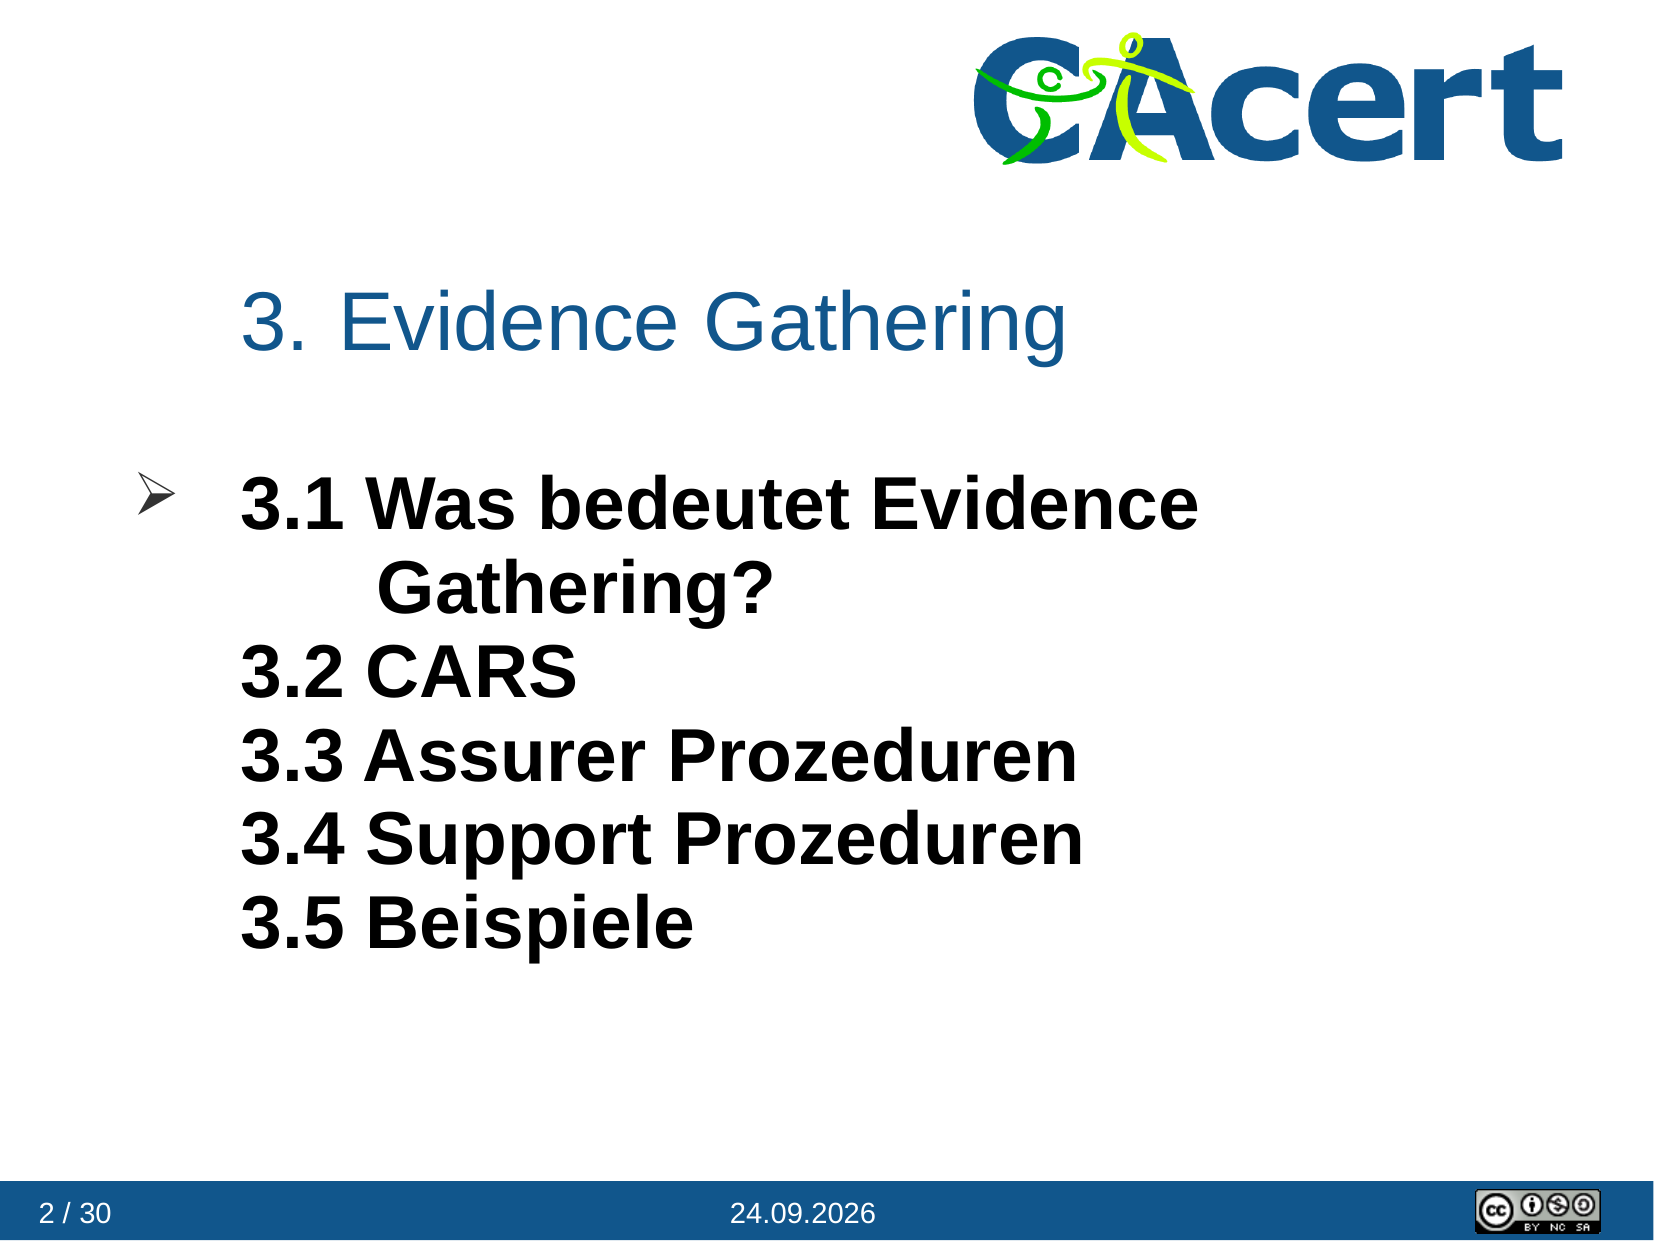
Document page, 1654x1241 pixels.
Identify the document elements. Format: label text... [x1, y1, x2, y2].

text_box [118, 265, 237, 596]
title 3. Evidence Gathering 3.1 Was bedeutet Evidence Gathering? 3.2 CARS 3.3 Assurer Prozeduren 3.4 Support Prozeduren 3.5 Beispiele [240, 265, 1536, 975]
picture [1475, 1189, 1601, 1234]
picture [972, 30, 1564, 166]
